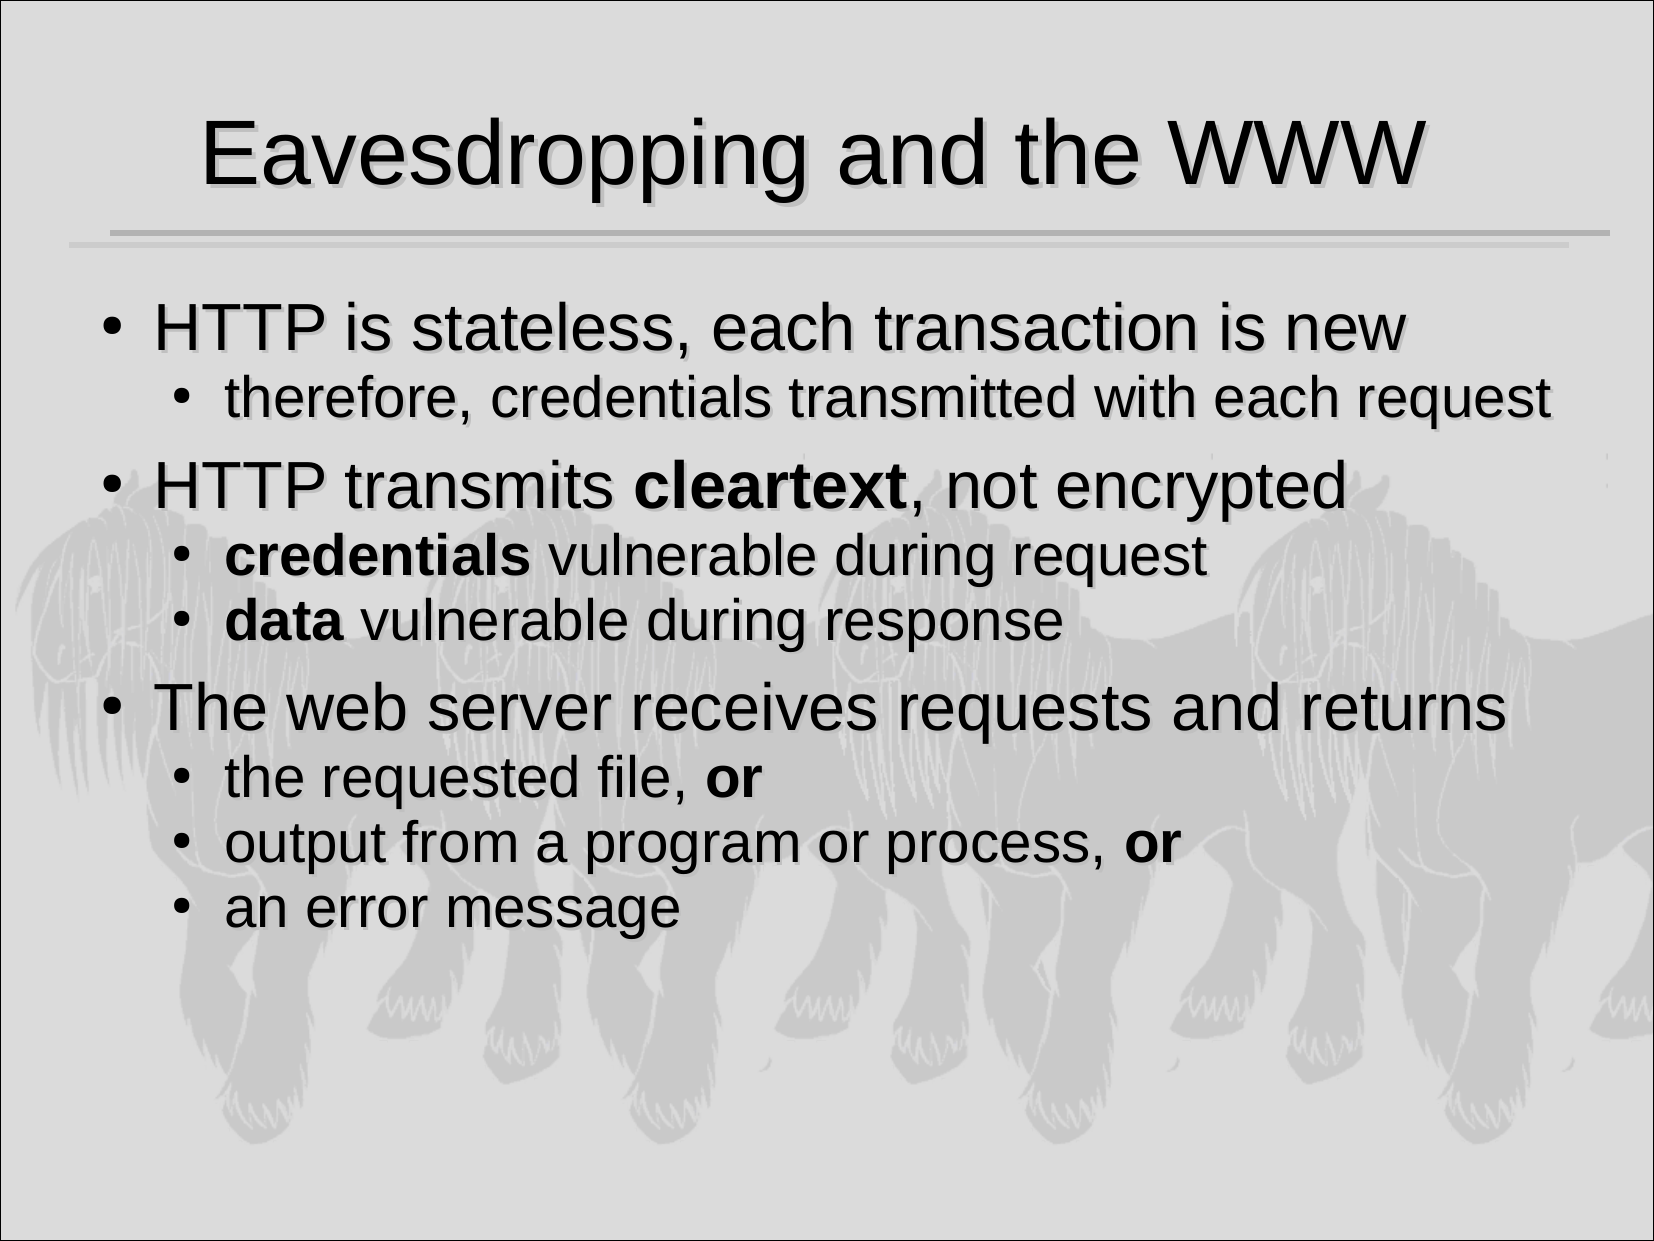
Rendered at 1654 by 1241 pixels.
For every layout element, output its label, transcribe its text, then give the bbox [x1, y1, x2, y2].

title Eavesdropping and the WWW [82, 49, 1571, 257]
list HTTP is stateless, each transaction is new therefore, credentials transmitted with each request HTTP transmits cleartext, not encrypted credentials vulnerable during request data vulnerable during response The web server receives requests and returns the requested file, or output from a program or process, or an error message [82, 290, 1571, 1094]
